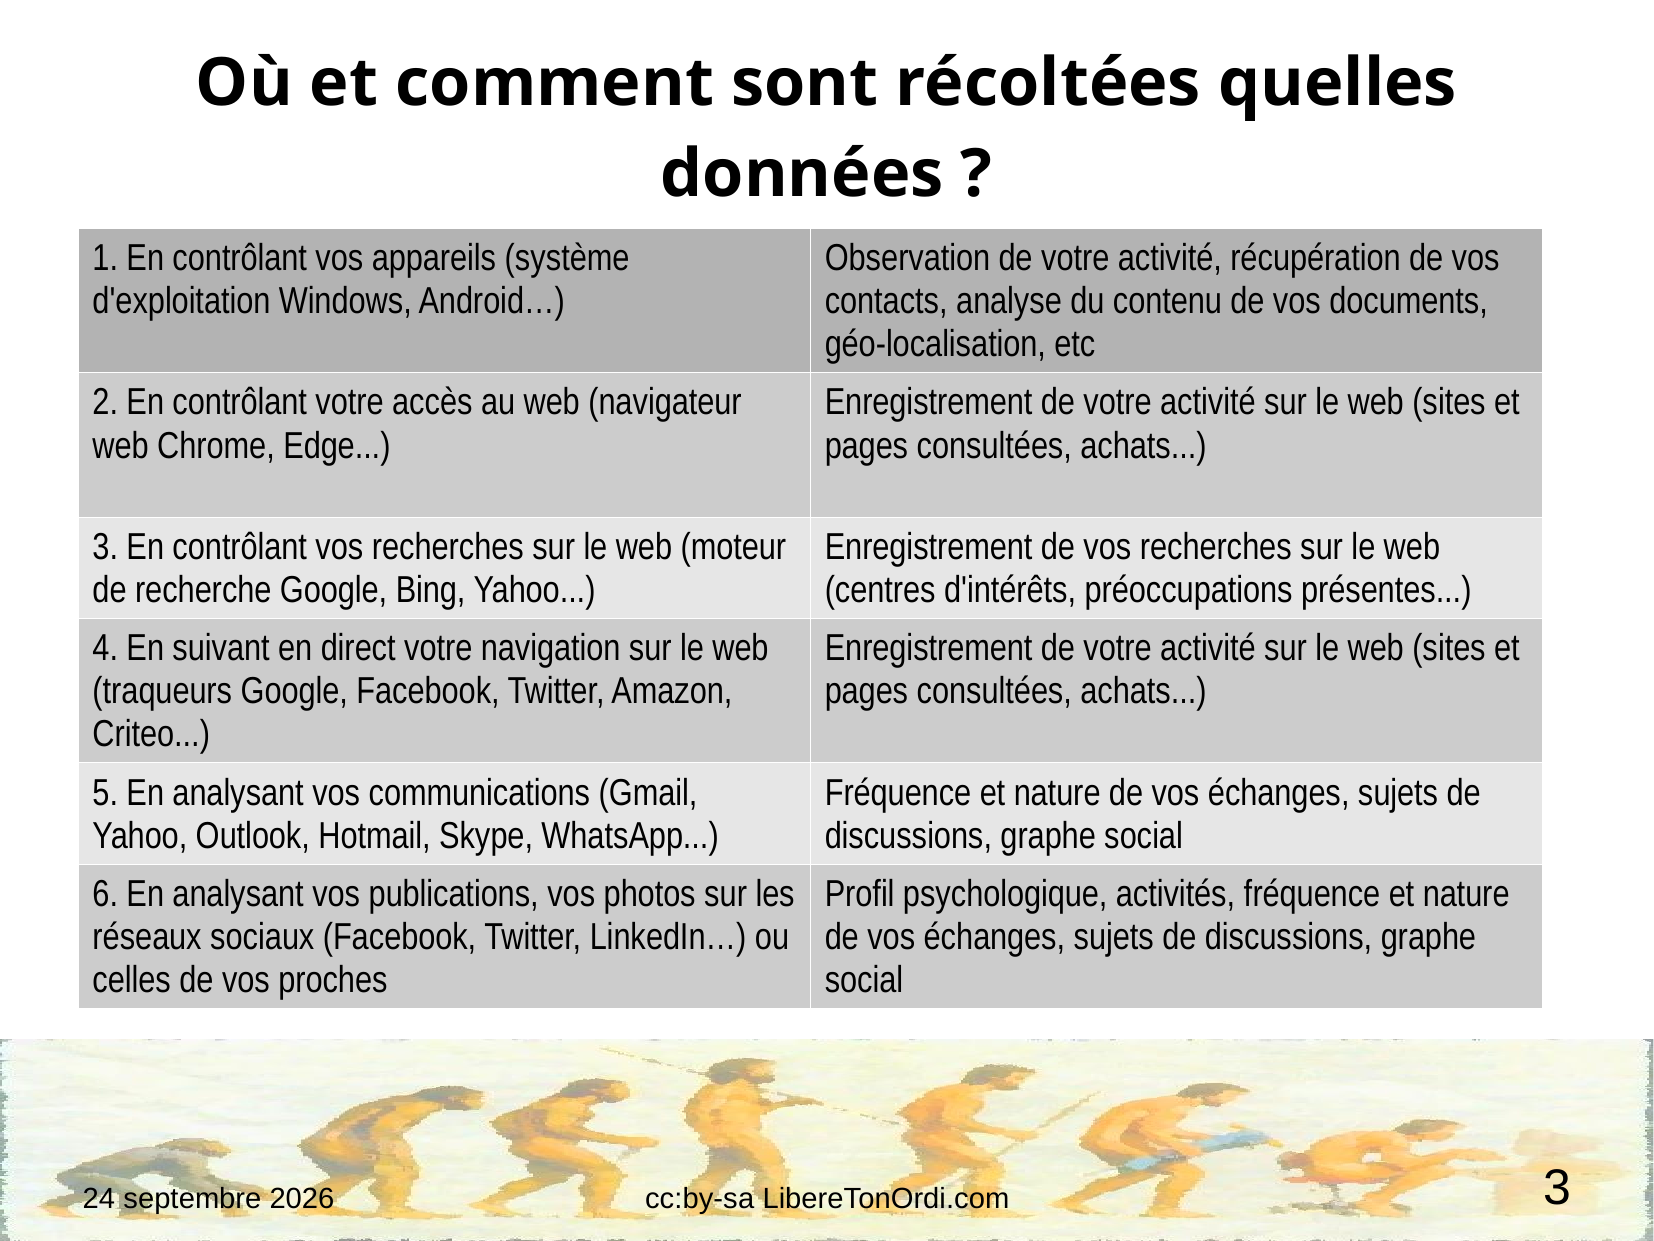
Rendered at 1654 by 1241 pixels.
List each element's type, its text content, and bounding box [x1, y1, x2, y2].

table_header 1. En contrôlant vos appareils (système d'exploitation Windows, Android…) [79, 229, 810, 372]
table_cell Profil psychologique, activités, fréquence et nature de vos échanges, sujets de discussions, graphe social [811, 865, 1542, 1008]
title Où et comment sont récoltées quelles données ? [82, 49, 1571, 201]
table_cell Enregistrement de votre activité sur le web (sites et pages consultées, achats...) [811, 619, 1542, 762]
table_cell Enregistrement de vos recherches sur le web (centres d'intérêts, préoccupations présentes...) [811, 518, 1542, 618]
table_cell 4. En suivant en direct votre navigation sur le web (traqueurs Google, Facebook, Twitter, Amazon, Criteo...) [79, 619, 810, 762]
table_cell 2. En contrôlant votre accès au web (navigateur web Chrome, Edge...) [79, 373, 810, 517]
picture [0, 1039, 1654, 1241]
table_cell 6. En analysant vos publications, vos photos sur les réseaux sociaux (Facebook, Twitter, LinkedIn…) ou celles de vos proches [79, 865, 810, 1008]
table_cell 5. En analysant vos communications (Gmail, Yahoo, Outlook, Hotmail, Skype, WhatsApp...) [79, 763, 810, 864]
table_cell Enregistrement de votre activité sur le web (sites et pages consultées, achats...) [811, 373, 1542, 517]
table_cell 3. En contrôlant vos recherches sur le web (moteur de recherche Google, Bing, Yahoo...) [79, 518, 810, 618]
table_header Observation de votre activité, récupération de vos contacts, analyse du contenu de vos documents, géo-localisation, etc [811, 229, 1542, 372]
table_cell Fréquence et nature de vos échanges, sujets de discussions, graphe social [811, 763, 1542, 864]
